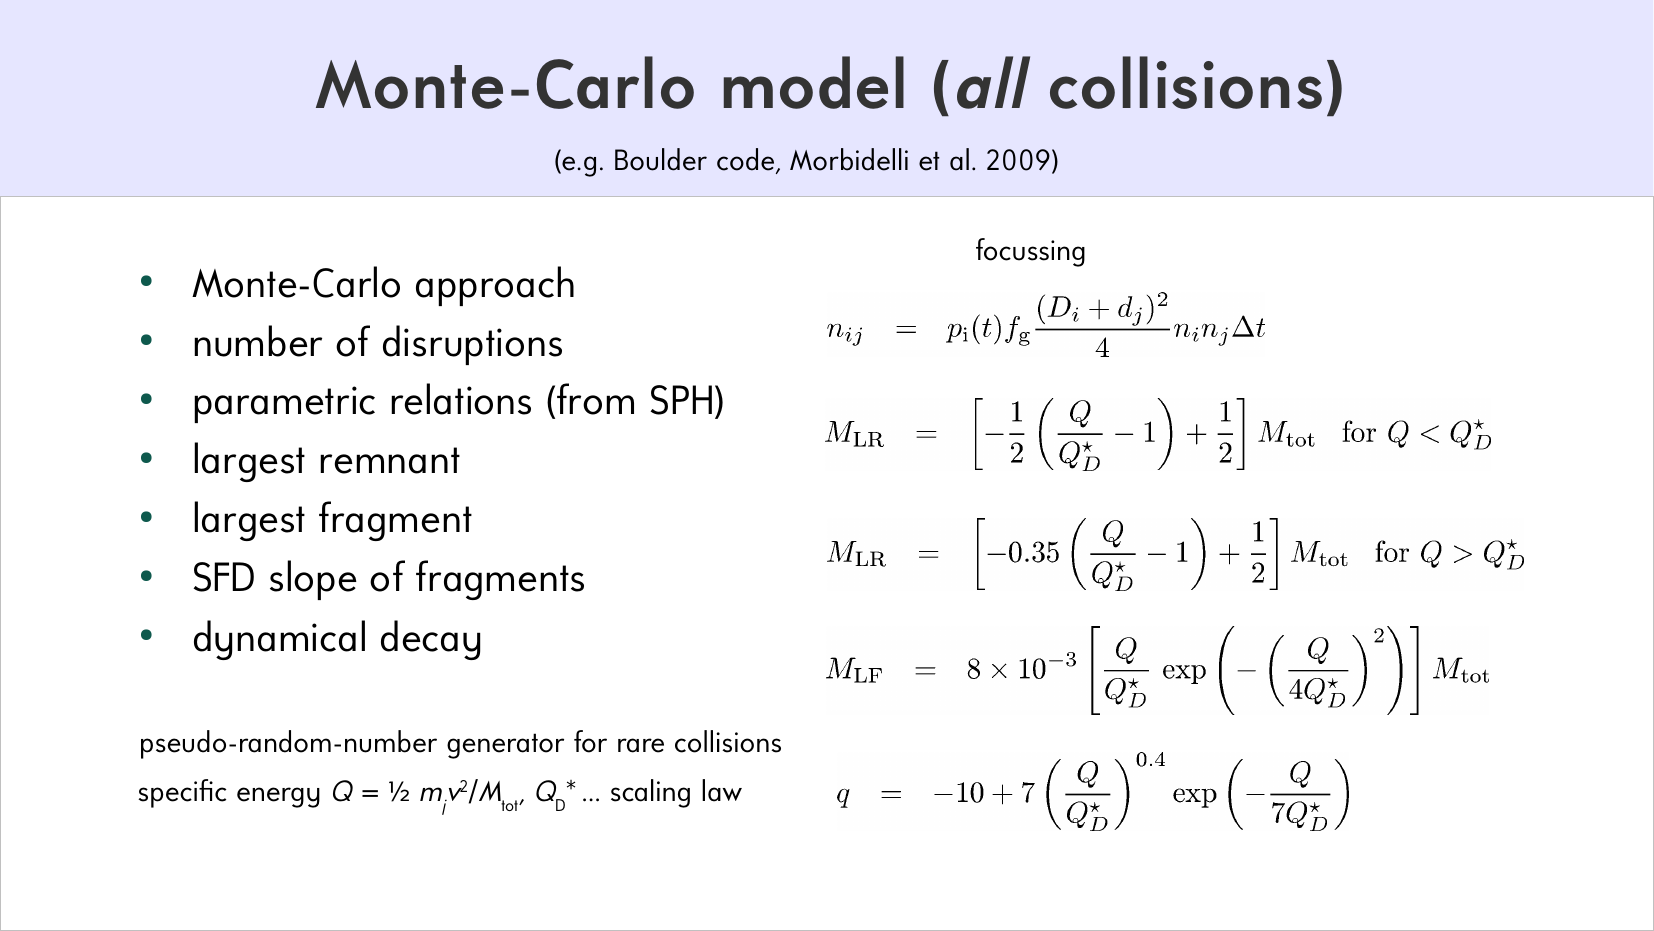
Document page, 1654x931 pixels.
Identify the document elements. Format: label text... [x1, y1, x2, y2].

title Monte-Carlo model (all collisions) [124, 5, 1537, 162]
picture [827, 292, 1265, 357]
picture [825, 398, 1491, 471]
picture [827, 518, 1524, 591]
picture [837, 752, 1349, 831]
picture [826, 626, 1489, 715]
text_box (e.g. Boulder code, Morbidelli et al. 2009) [539, 135, 1218, 194]
text_box specific energy Q = ½ mjv2/Mtot, QD* ... scaling law [122, 766, 758, 888]
text_box focussing [960, 225, 1134, 284]
list Monte-Carlo approach number of disruptions parametric relations (from SPH) largest remnant largest fragment SFD slope of fragments dynamical decay [121, 258, 1534, 798]
text_box pseudo-random-number generator for rare collisions [124, 717, 799, 821]
